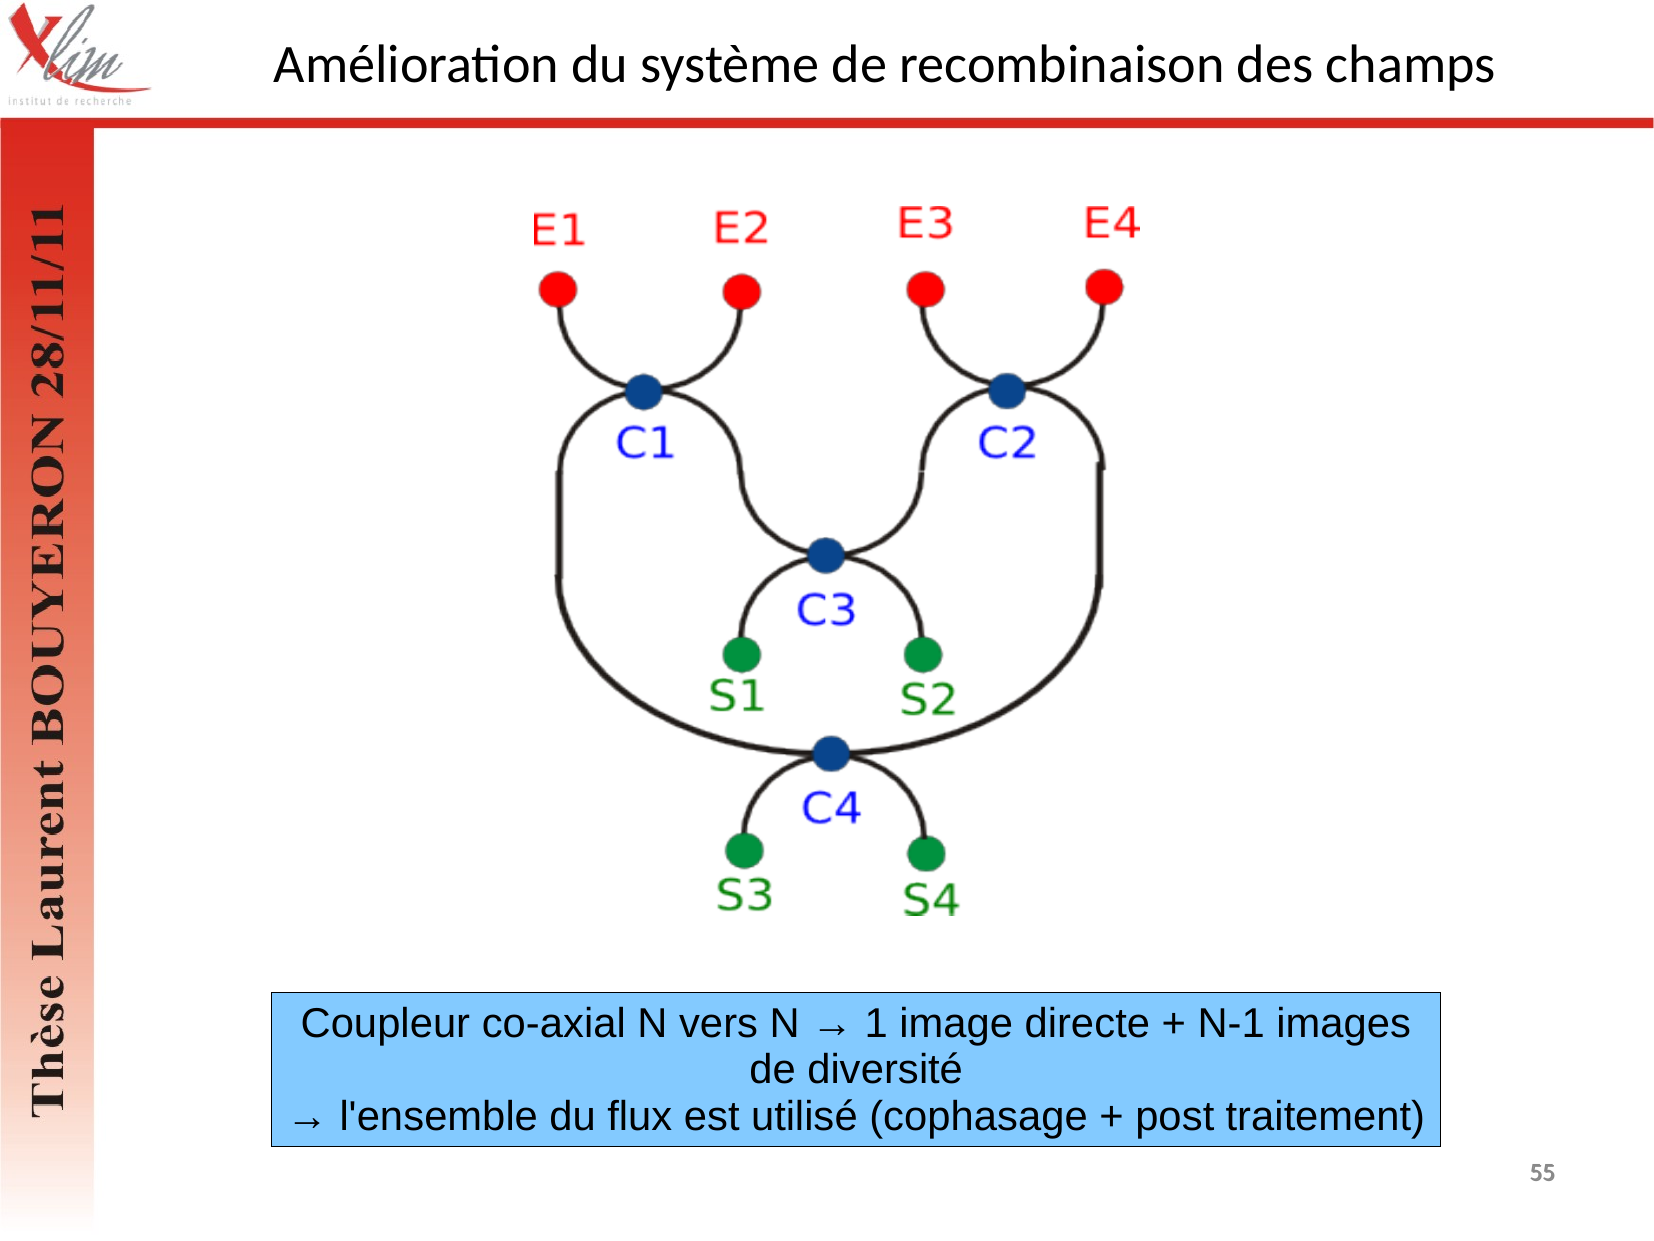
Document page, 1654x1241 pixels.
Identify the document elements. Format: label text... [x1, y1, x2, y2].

picture [0, 0, 1654, 1241]
text_box Amélioration du système de recombinaison des champs [141, 0, 1630, 130]
text_box <numéro> [1185, 1129, 1571, 1213]
text_box Coupleur co-axial N vers N → 1 image directe + N-1 images de diversité → l'ensemble du flux est utilisé (cophasage + post traitement) [271, 992, 1441, 1147]
